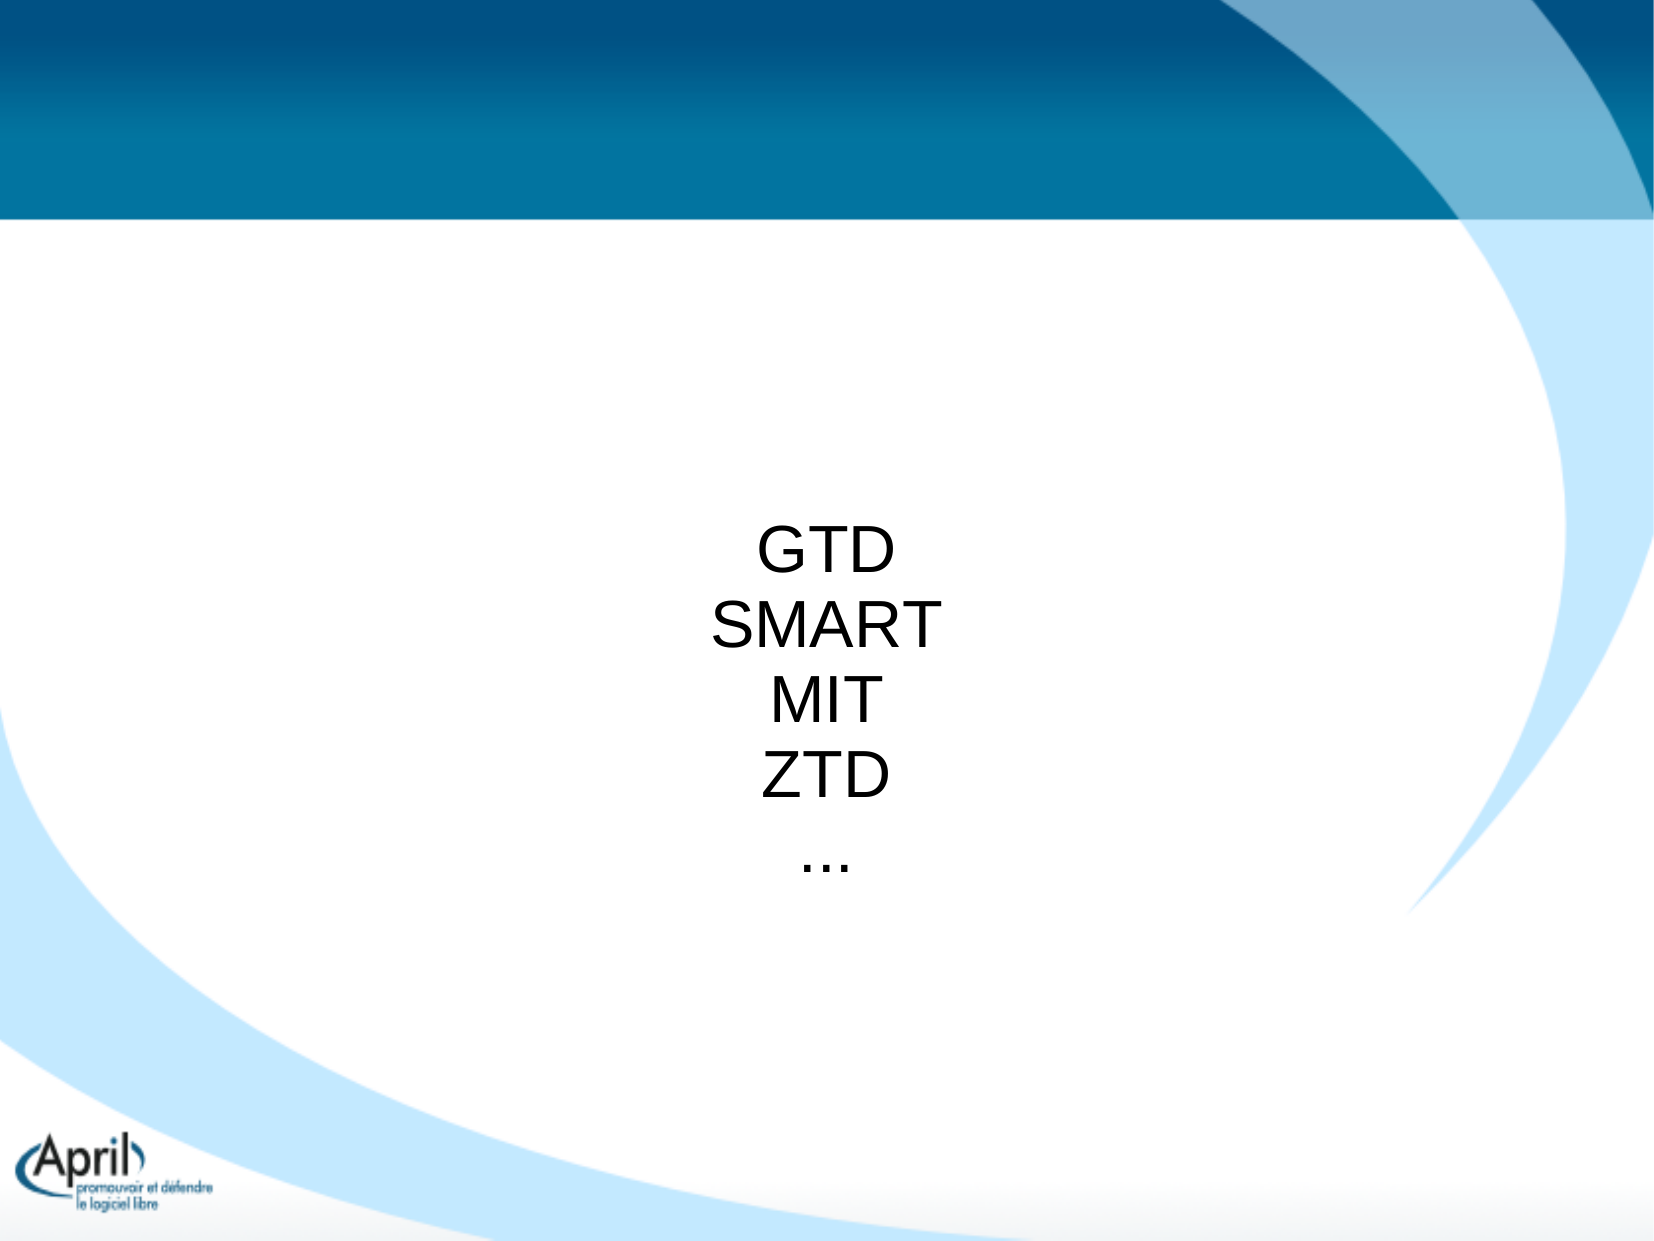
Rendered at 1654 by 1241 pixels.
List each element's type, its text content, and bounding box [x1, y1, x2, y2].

subtitle GTD SMART MIT ZTD ... [82, 297, 1571, 1102]
picture [0, 0, 1654, 1241]
title [76, 7, 1565, 200]
